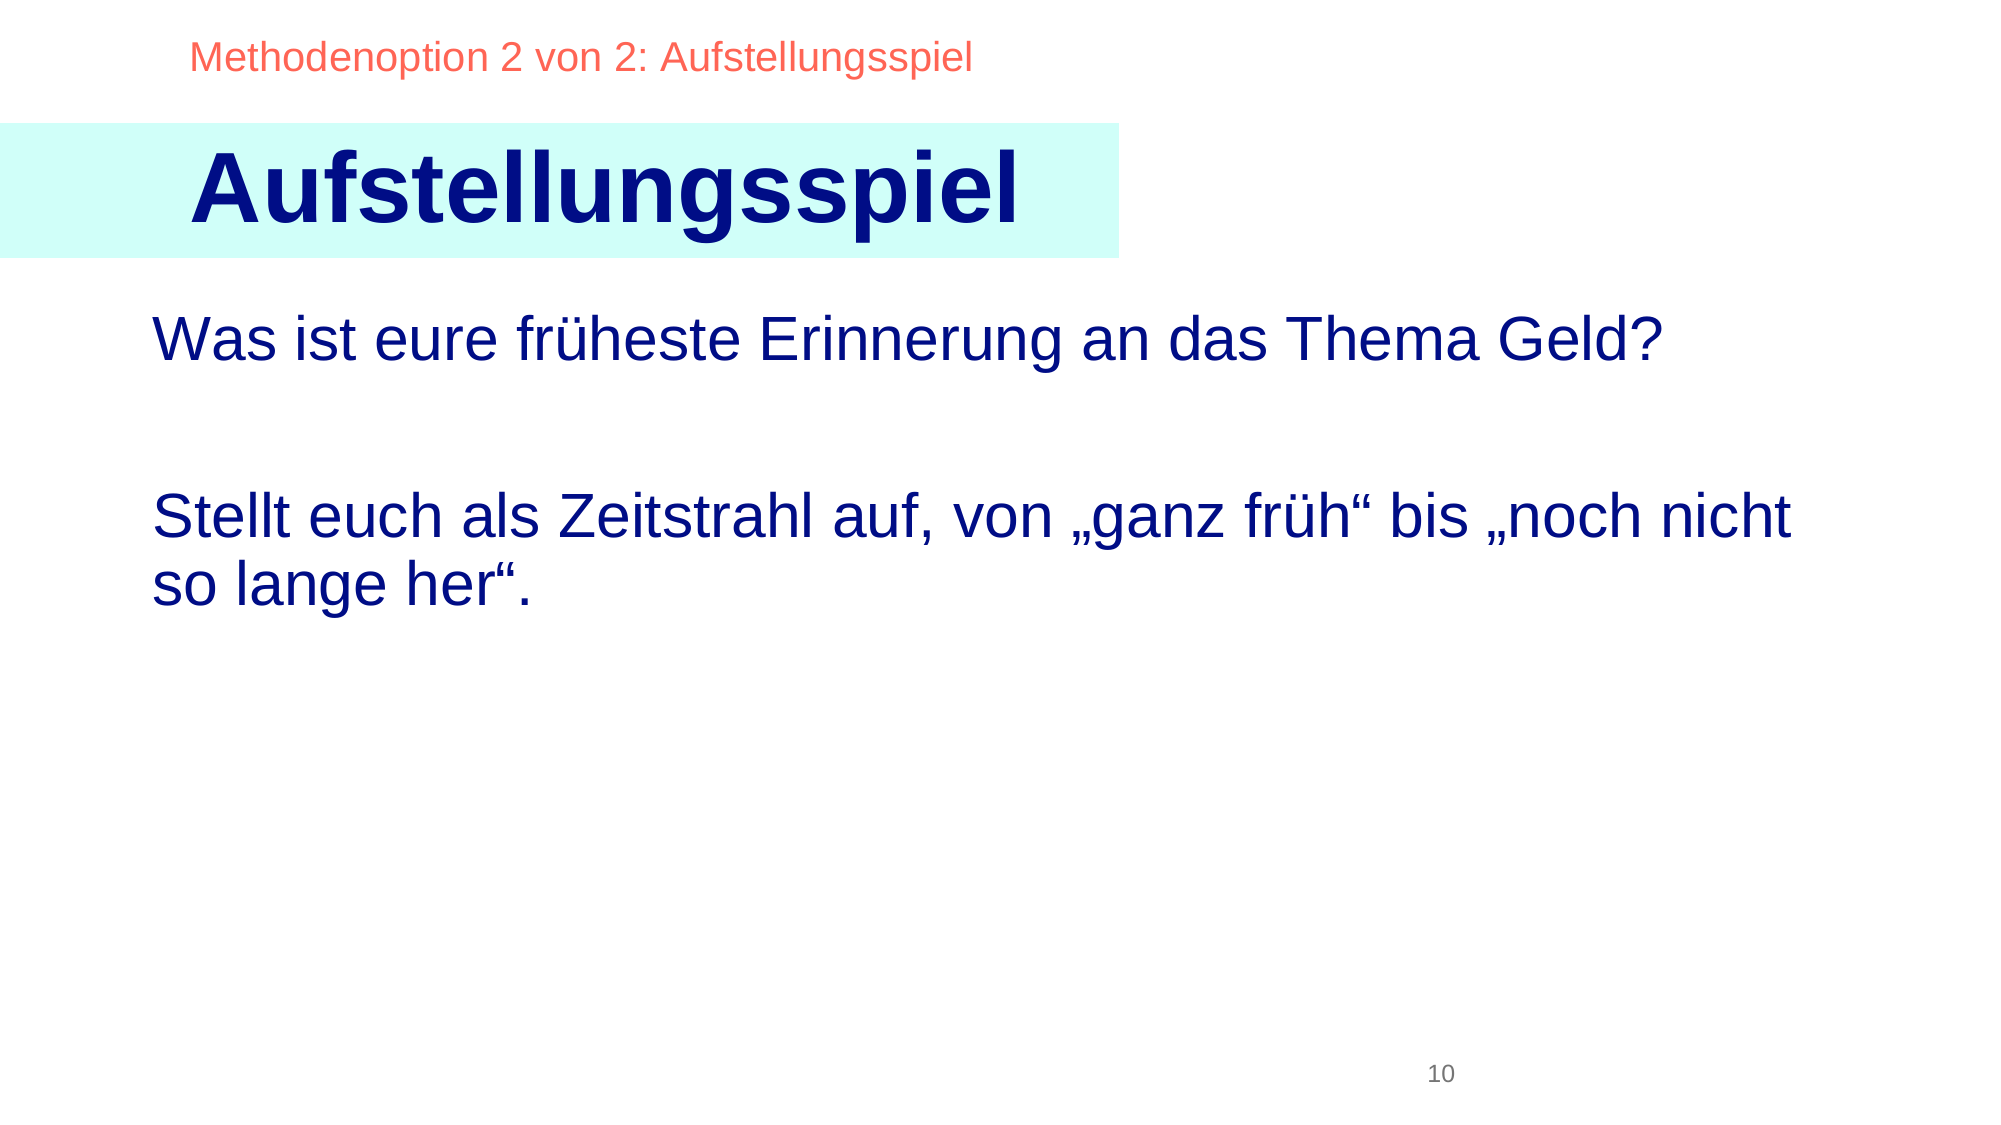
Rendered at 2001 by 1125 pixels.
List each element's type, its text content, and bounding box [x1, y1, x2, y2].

list Methodenoption 2 von 2: Aufstellungsspiel [137, 27, 1119, 107]
list Aufstellungsspiel [137, 129, 1093, 258]
list Was ist eure früheste Erinnerung an das Thema Geld? Stellt euch als Zeitstrahl auf, von „ganz früh“ bis „noch nicht so lange her“. [137, 299, 1863, 1014]
